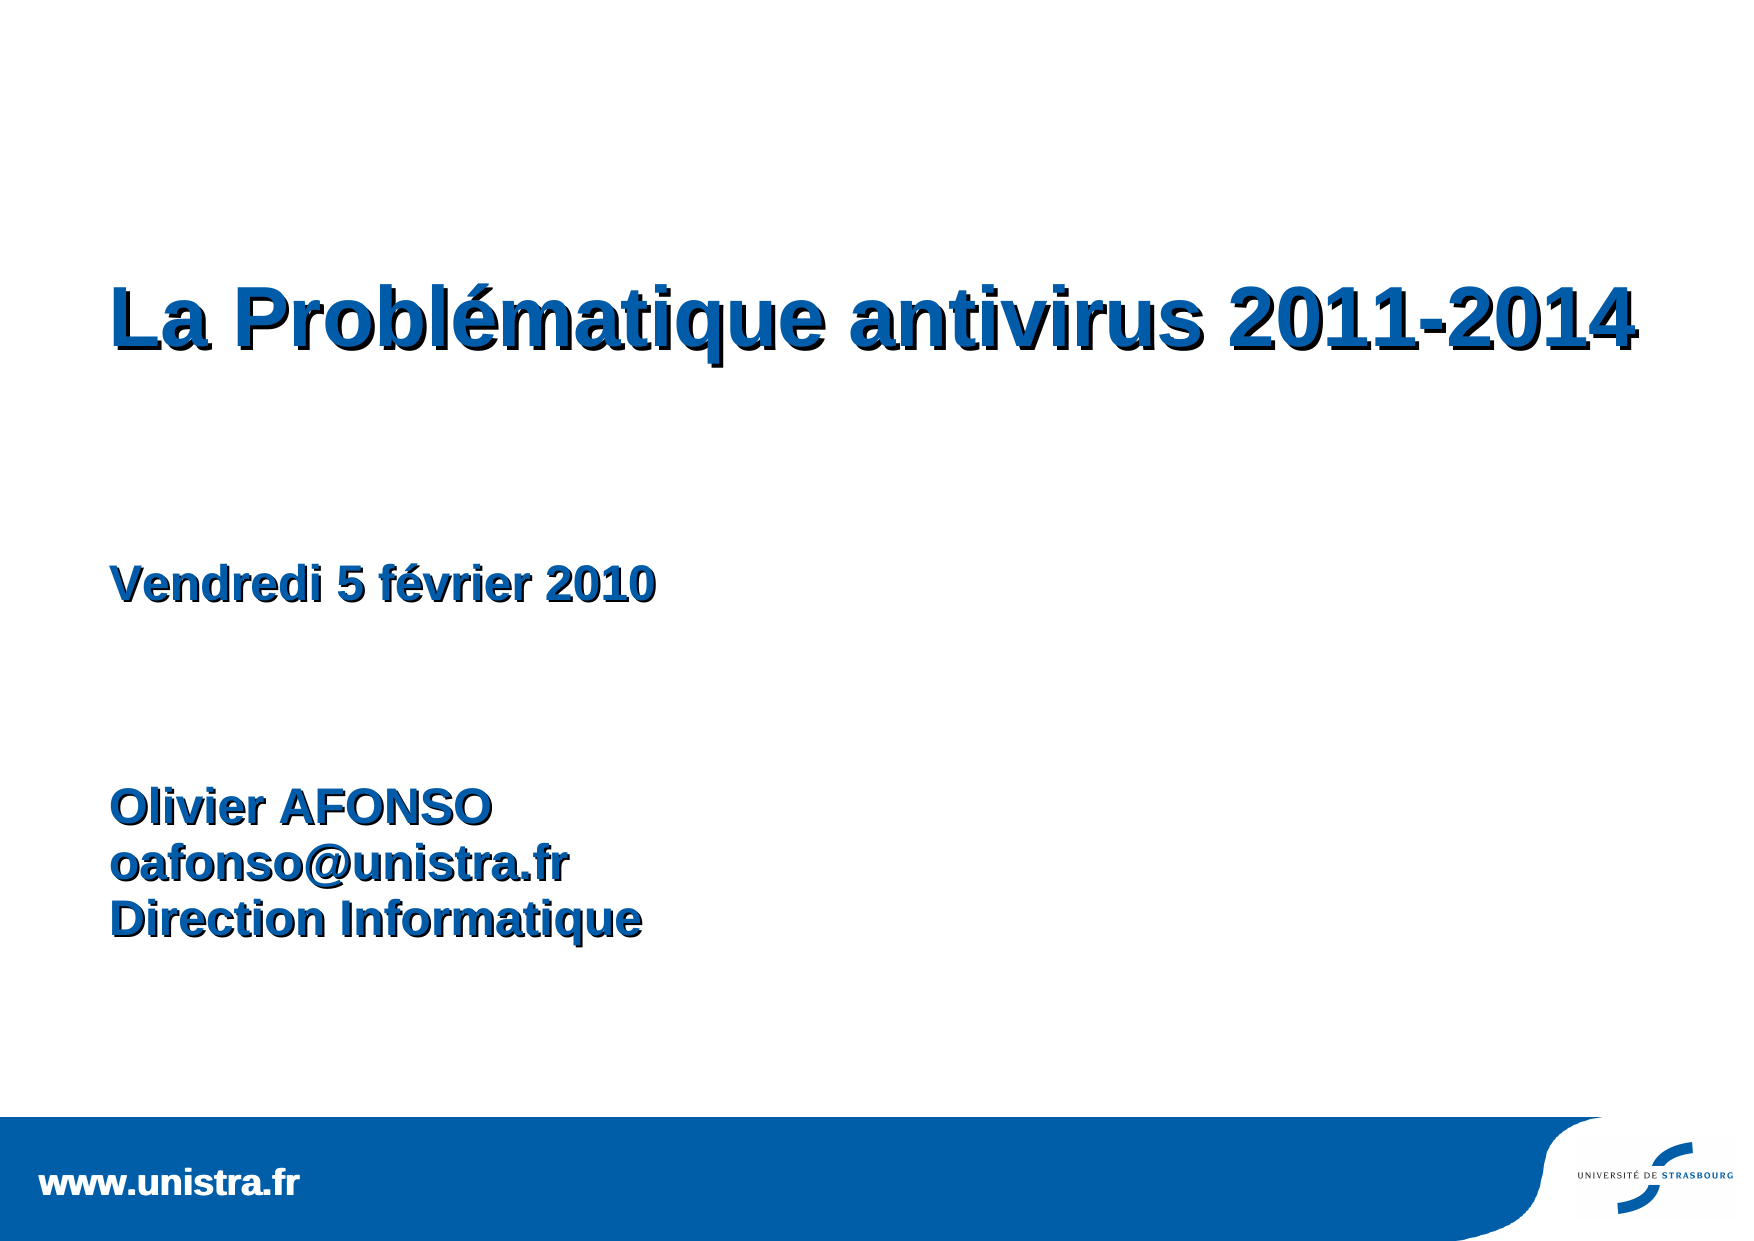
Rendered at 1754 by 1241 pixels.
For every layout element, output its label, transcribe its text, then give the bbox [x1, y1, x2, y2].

title La Problématique antivirus 2011-2014 Vendredi 5 février 2010 Olivier AFONSO oafonso@unistra.fr Direction Informatique [91, 260, 1667, 954]
picture [0, 1115, 1737, 1241]
